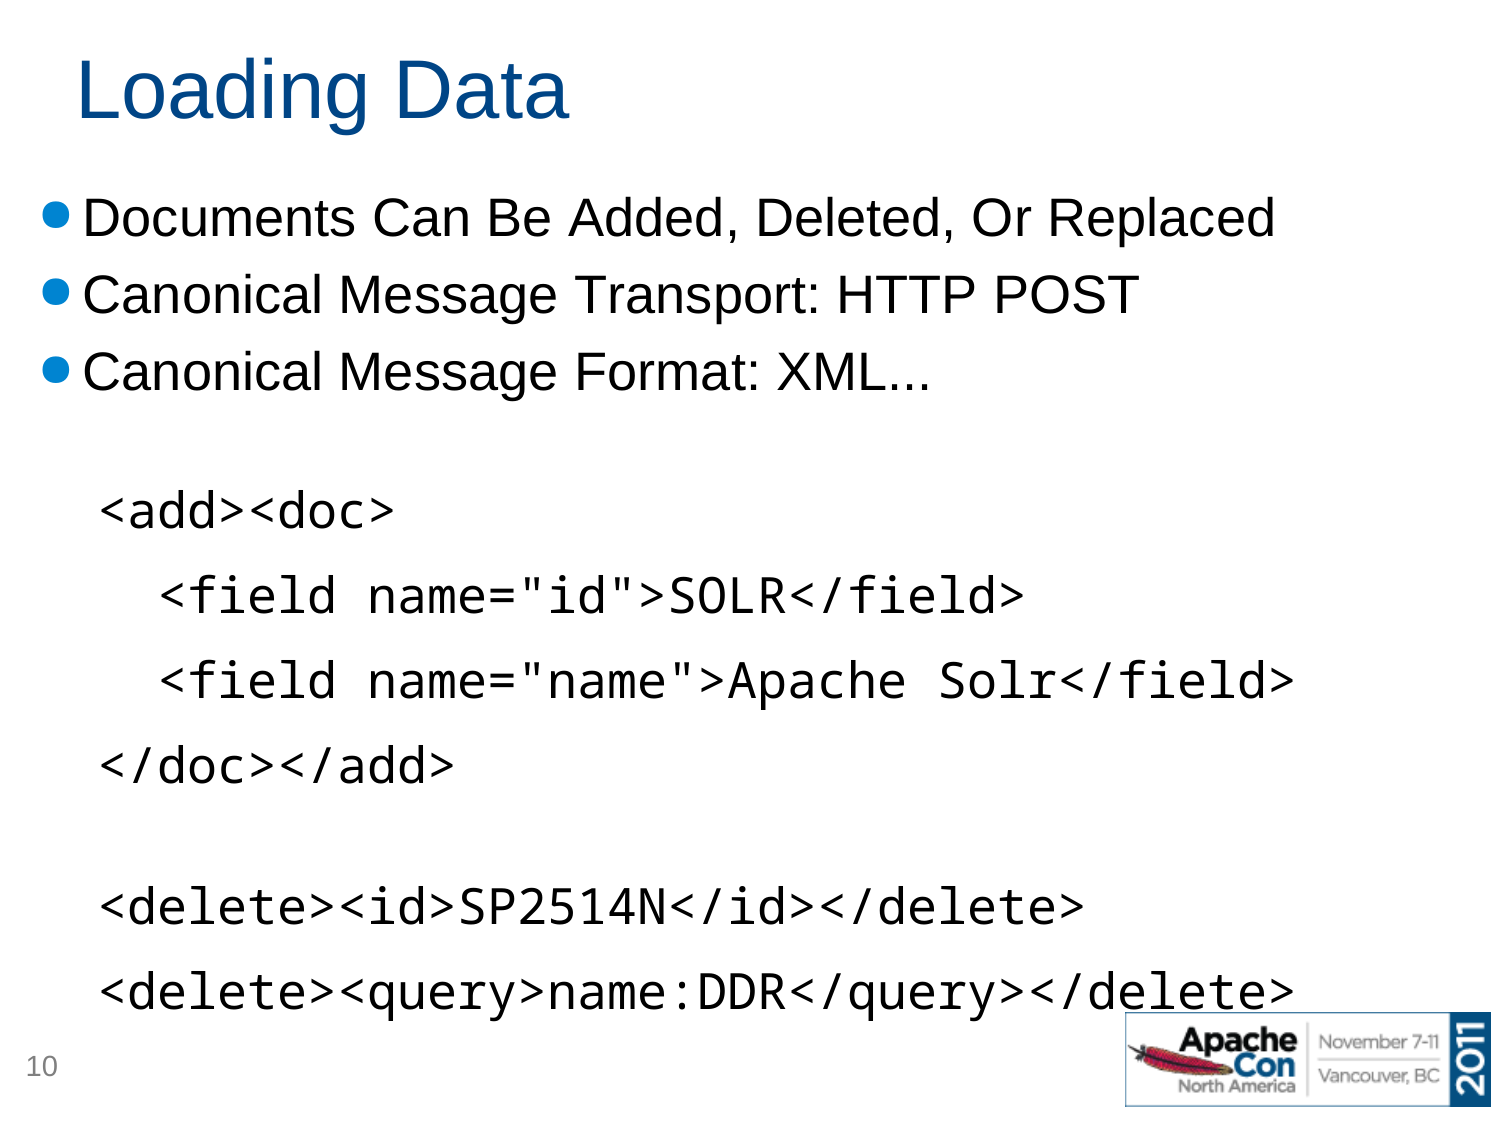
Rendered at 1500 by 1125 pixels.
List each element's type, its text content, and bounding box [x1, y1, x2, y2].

picture [1125, 1012, 1491, 1107]
list Documents Can Be Added, Deleted, Or Replaced Canonical Message Transport: HTTP POST Canonical Message Format: XML... <add><doc> <field name="id">SOLR</field> <field name="name">Apache Solr</field> </doc></add> <delete><id>SP2514N</id></delete> <delete><query>name:DDR</query></delete> [37, 187, 1463, 1006]
title Loading Data [75, 0, 1425, 181]
